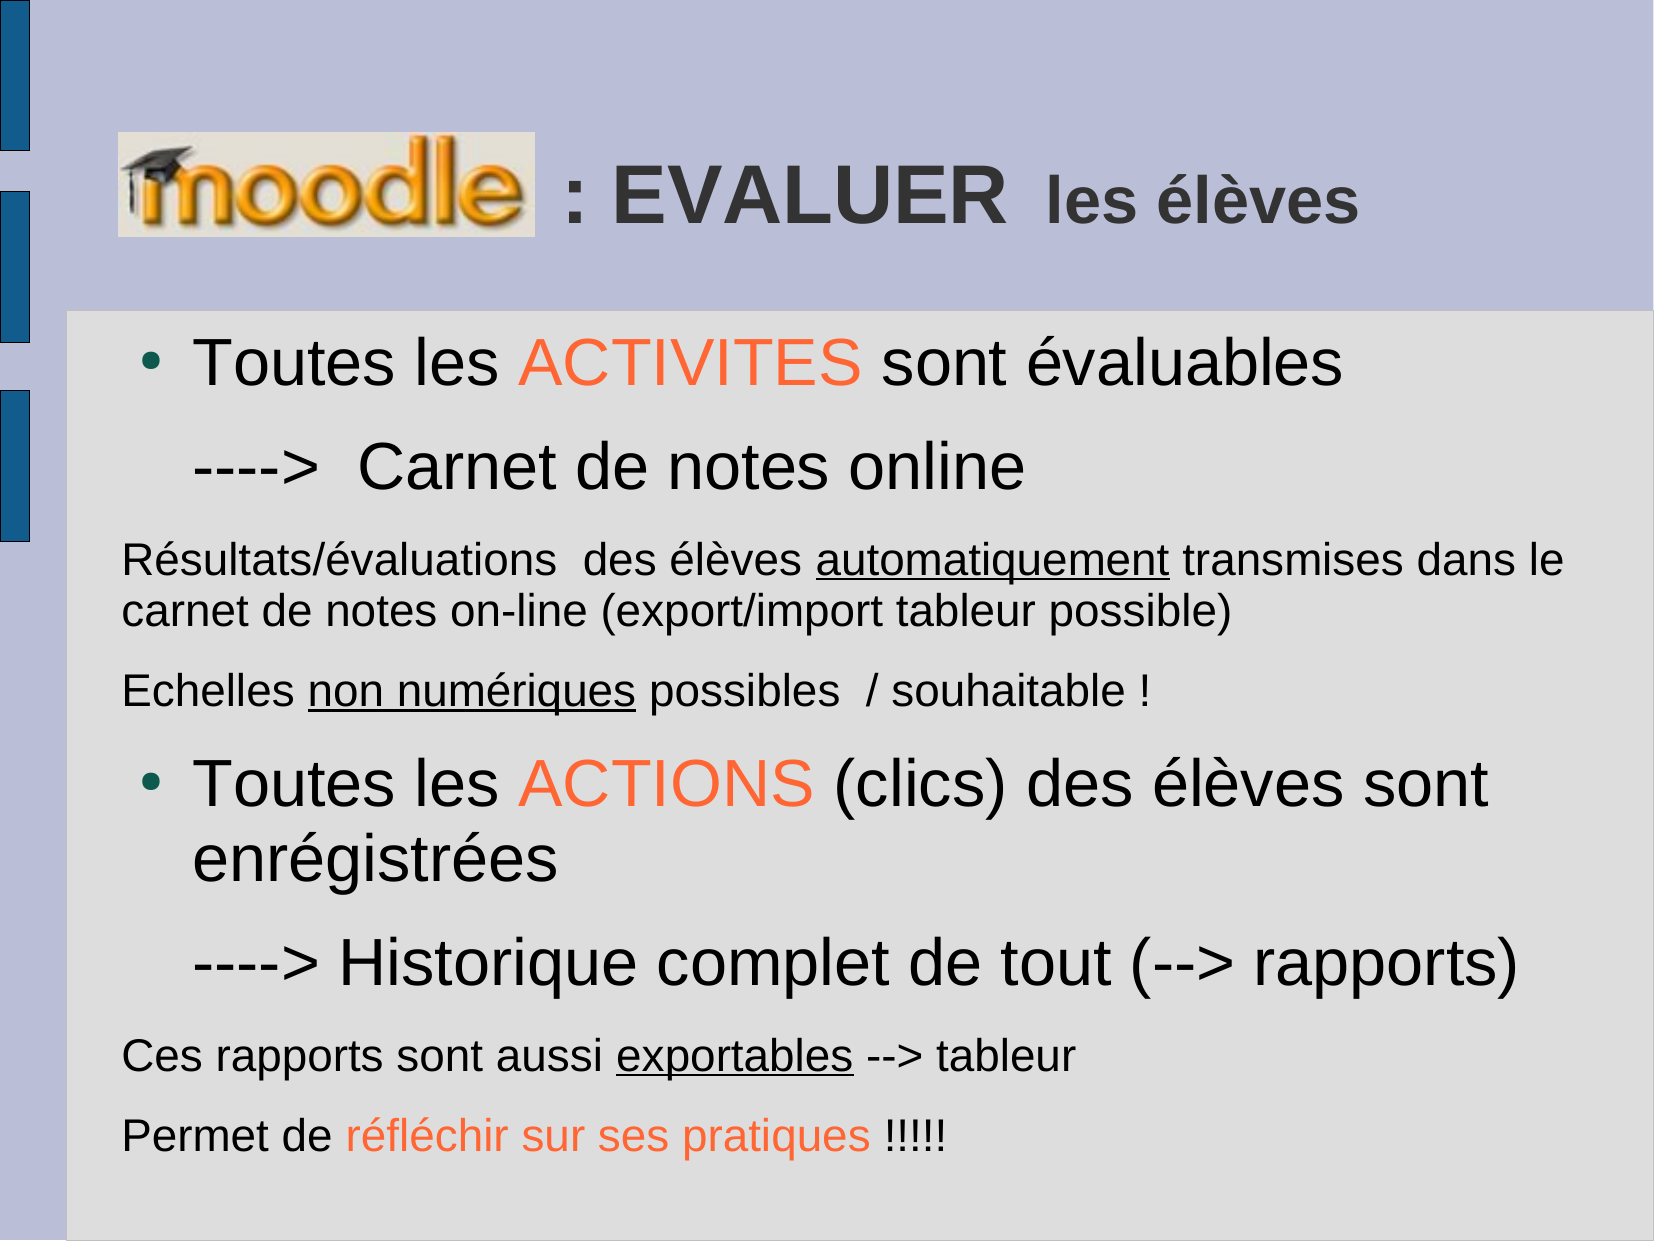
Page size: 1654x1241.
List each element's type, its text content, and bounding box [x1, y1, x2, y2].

picture [118, 132, 535, 237]
list Toutes les ACTIVITES sont évaluables ----> Carnet de notes online Résultats/évaluations des élèves automatiquement transmises dans le carnet de notes on-line (export/import tableur possible) Echelles non numériques possibles / souhaitable ! Toutes les ACTIONS (clics) des élèves sont enrégistrées ----> Historique complet de tout (--> rapports) Ces rapports sont aussi exportables --> tableur Permet de réfléchir sur ses pratiques !!!!! [121, 324, 1565, 1241]
title : EVALUER les élèves [118, 91, 1534, 299]
